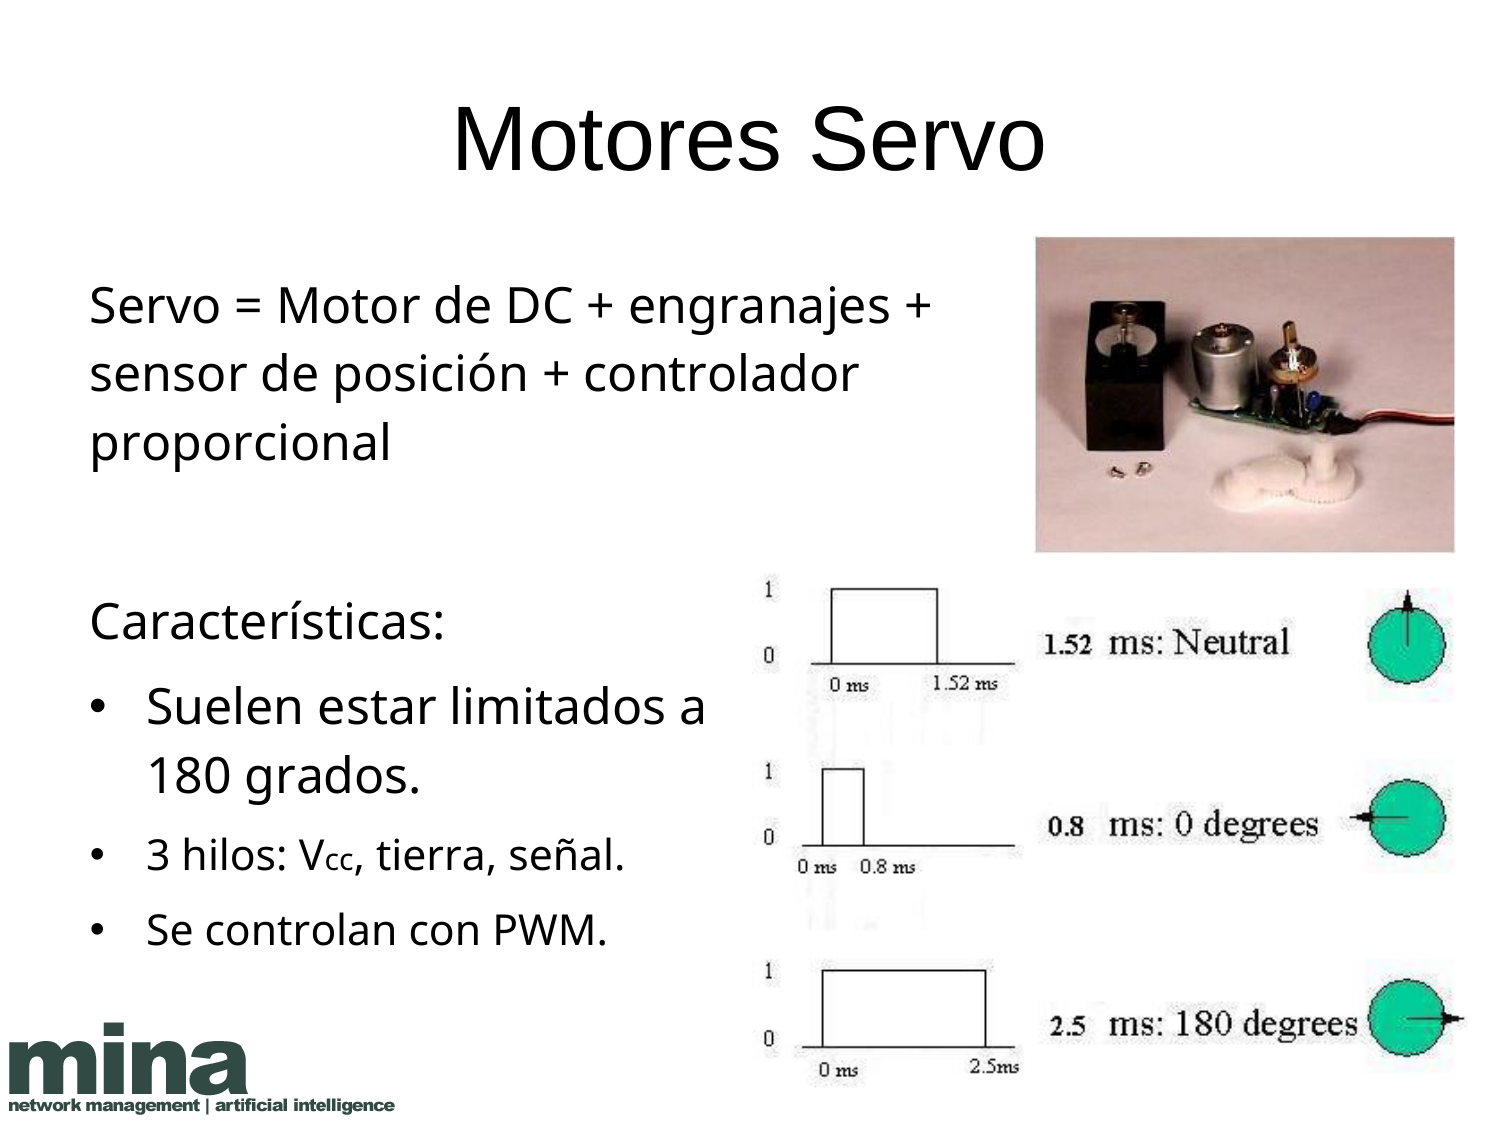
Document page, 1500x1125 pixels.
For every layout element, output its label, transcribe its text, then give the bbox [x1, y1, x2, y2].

title Motores Servo [75, 45, 1426, 233]
list Servo = Motor de DC + engranajes + sensor de posición + controlador proporcional [75, 262, 1004, 532]
picture [1033, 236, 1456, 554]
list Características: Suelen estar limitados a 180 grados. 3 hilos: Vcc, tierra, señal. Se controlan con PWM. [75, 578, 739, 994]
picture [738, 560, 1486, 1093]
picture [0, 1016, 402, 1119]
